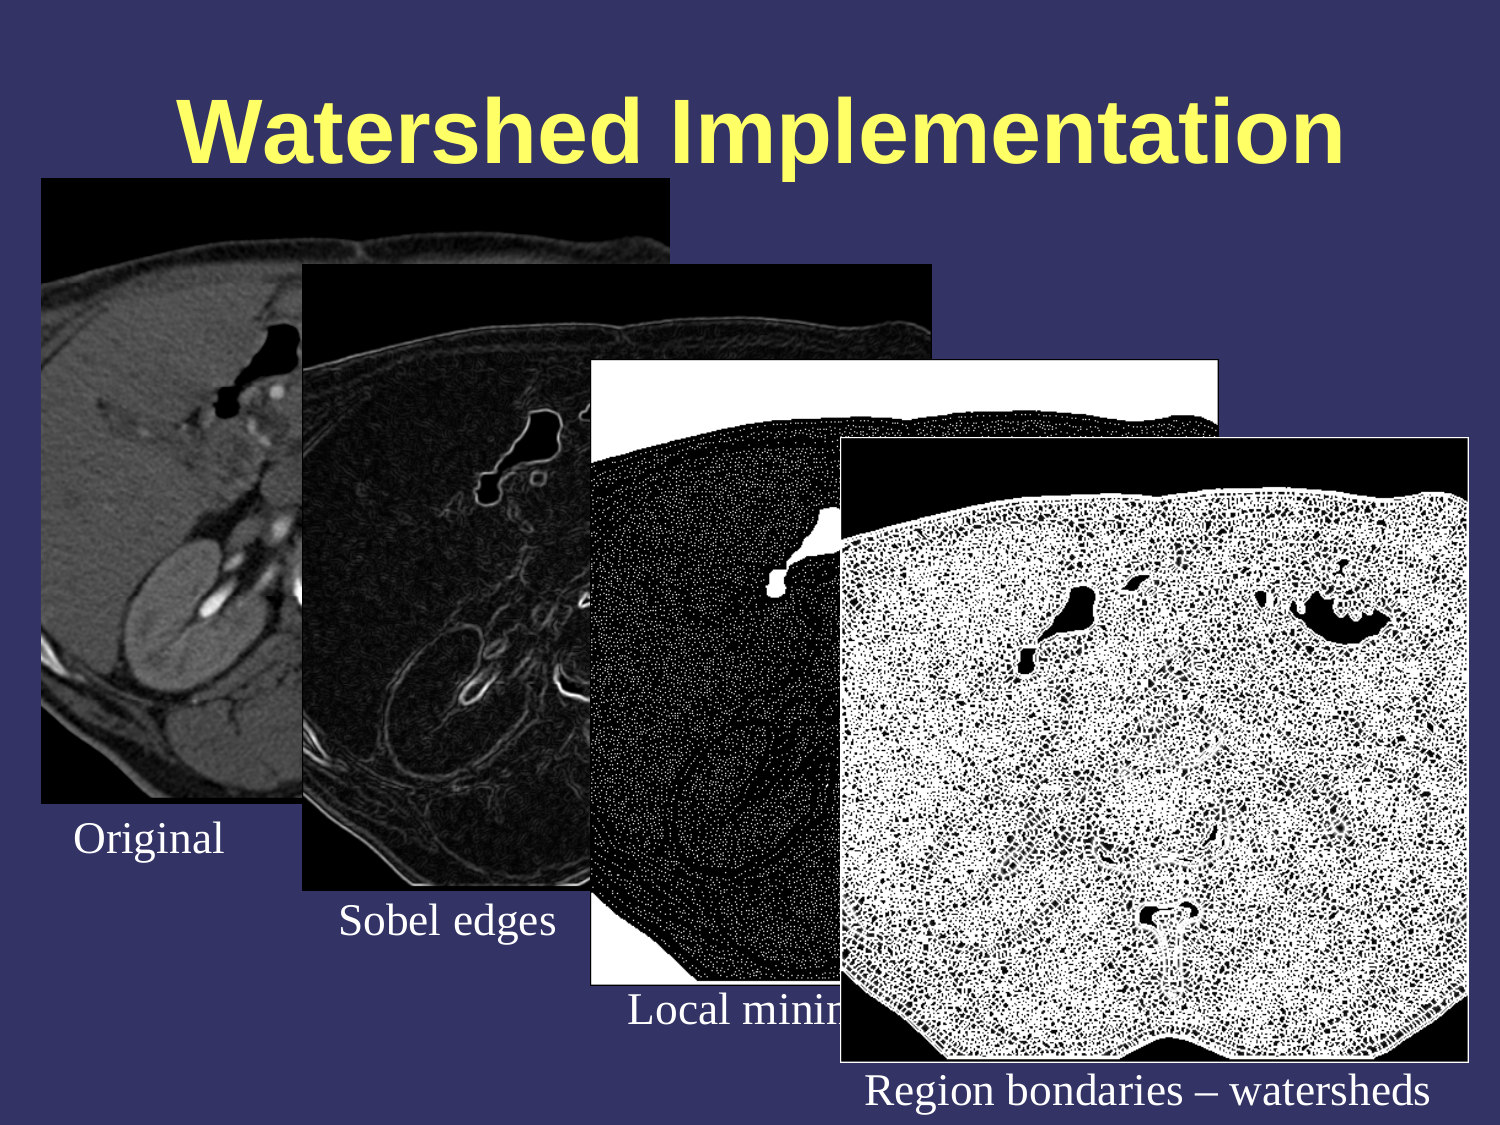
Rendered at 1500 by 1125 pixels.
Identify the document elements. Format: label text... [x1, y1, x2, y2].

text_box Local minima [627, 986, 840, 1031]
title Watershed Implementation [106, 34, 1418, 222]
text_box Original [73, 808, 264, 860]
text_box Region bondaries – watersheds [864, 1060, 1478, 1112]
text_box Sobel edges [338, 890, 599, 942]
picture [41, 178, 1469, 1063]
